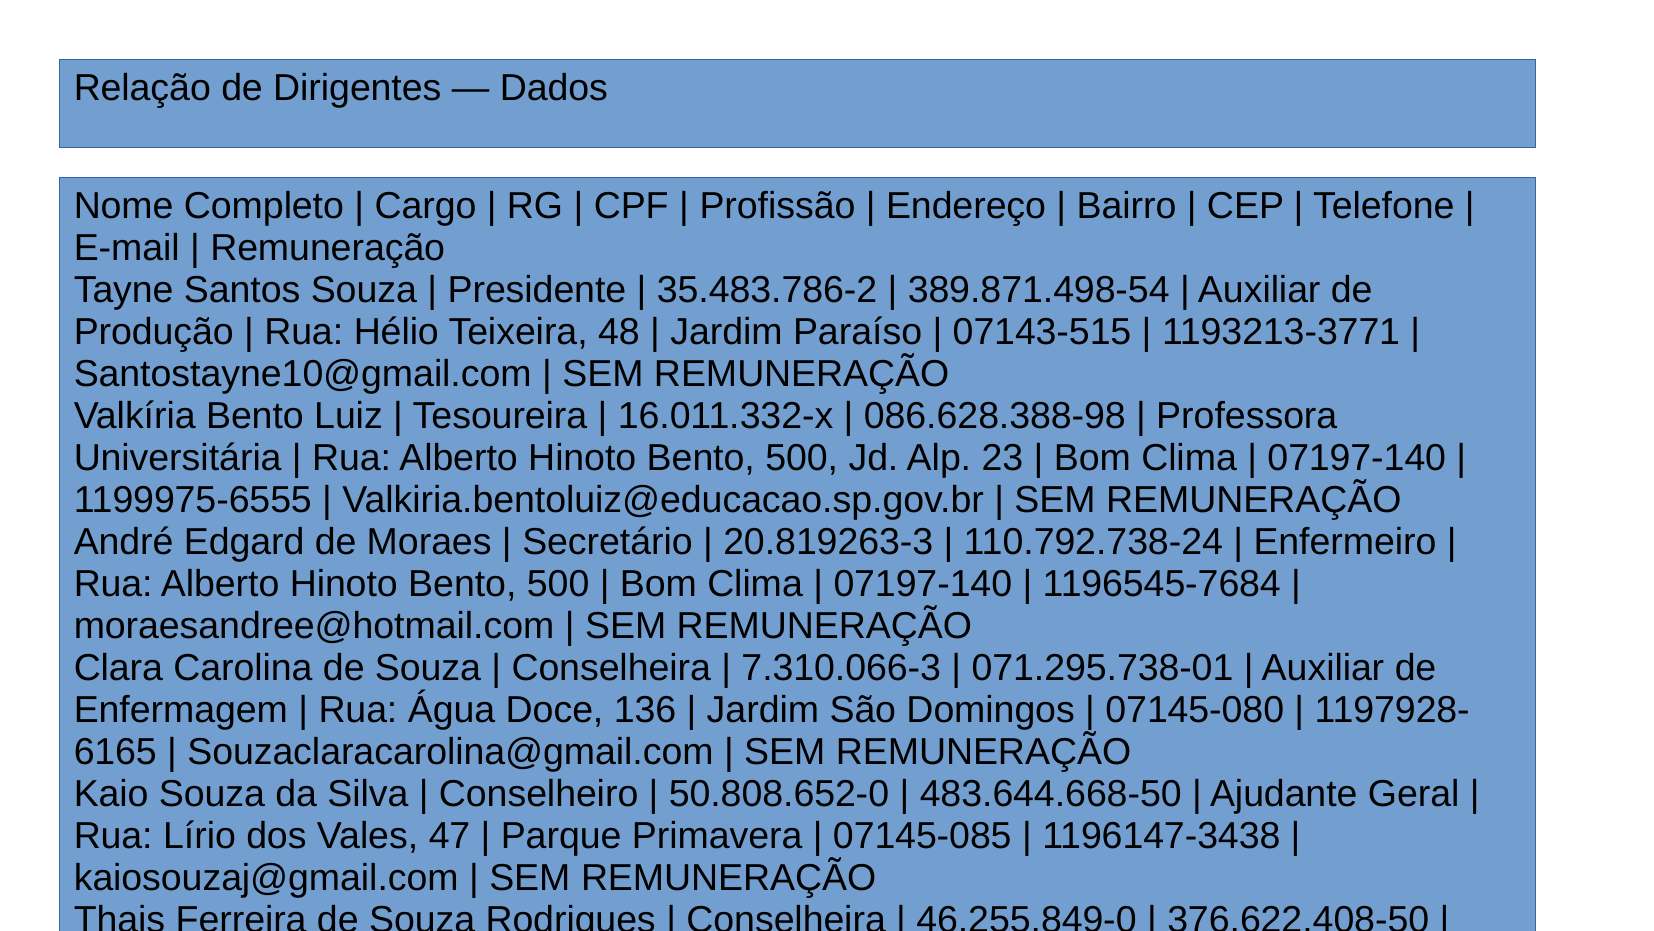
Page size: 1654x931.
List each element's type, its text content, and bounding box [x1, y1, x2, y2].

text_box Relação de Dirigentes — Dados [59, 59, 1536, 148]
text_box Nome Completo | Cargo | RG | CPF | Profissão | Endereço | Bairro | CEP | Telefone | E-mail | Remuneração Tayne Santos Souza | Presidente | 35.483.786-2 | 389.871.498-54 | Auxiliar de Produção | Rua: Hélio Teixeira, 48 | Jardim Paraíso | 07143-515 | 1193213-3771 | Santostayne10@gmail.com | SEM REMUNERAÇÃO Valkíria Bento Luiz | Tesoureira | 16.011.332-x | 086.628.388-98 | Professora Universitária | Rua: Alberto Hinoto Bento, 500, Jd. Alp. 23 | Bom Clima | 07197-140 | 1199975-6555 | Valkiria.bentoluiz@educacao.sp.gov.br | SEM REMUNERAÇÃO André Edgard de Moraes | Secretário | 20.819263-3 | 110.792.738-24 | Enfermeiro | Rua: Alberto Hinoto Bento, 500 | Bom Clima | 07197-140 | 1196545-7684 | moraesandree@hotmail.com | SEM REMUNERAÇÃO Clara Carolina de Souza | Conselheira | 7.310.066-3 | 071.295.738-01 | Auxiliar de Enfermagem | Rua: Água Doce, 136 | Jardim São Domingos | 07145-080 | 1197928-6165 | Souzaclaracarolina@gmail.com | SEM REMUNERAÇÃO Kaio Souza da Silva | Conselheiro | 50.808.652-0 | 483.644.668-50 | Ajudante Geral | Rua: Lírio dos Vales, 47 | Parque Primavera | 07145-085 | 1196147-3438 | kaiosouzaj@gmail.com | SEM REMUNERAÇÃO Thais Ferreira de Souza Rodrigues | Conselheira | 46.255.849-0 | 376.622.408-50 | Cabeleireira | Rua: Estrada Existente, 311 | Parque Primavera | 07145-470 | 1195277-9161 | Ferreirathaisouza@gmail.com | SEM REMUNERAÇÃO [59, 177, 1536, 931]
